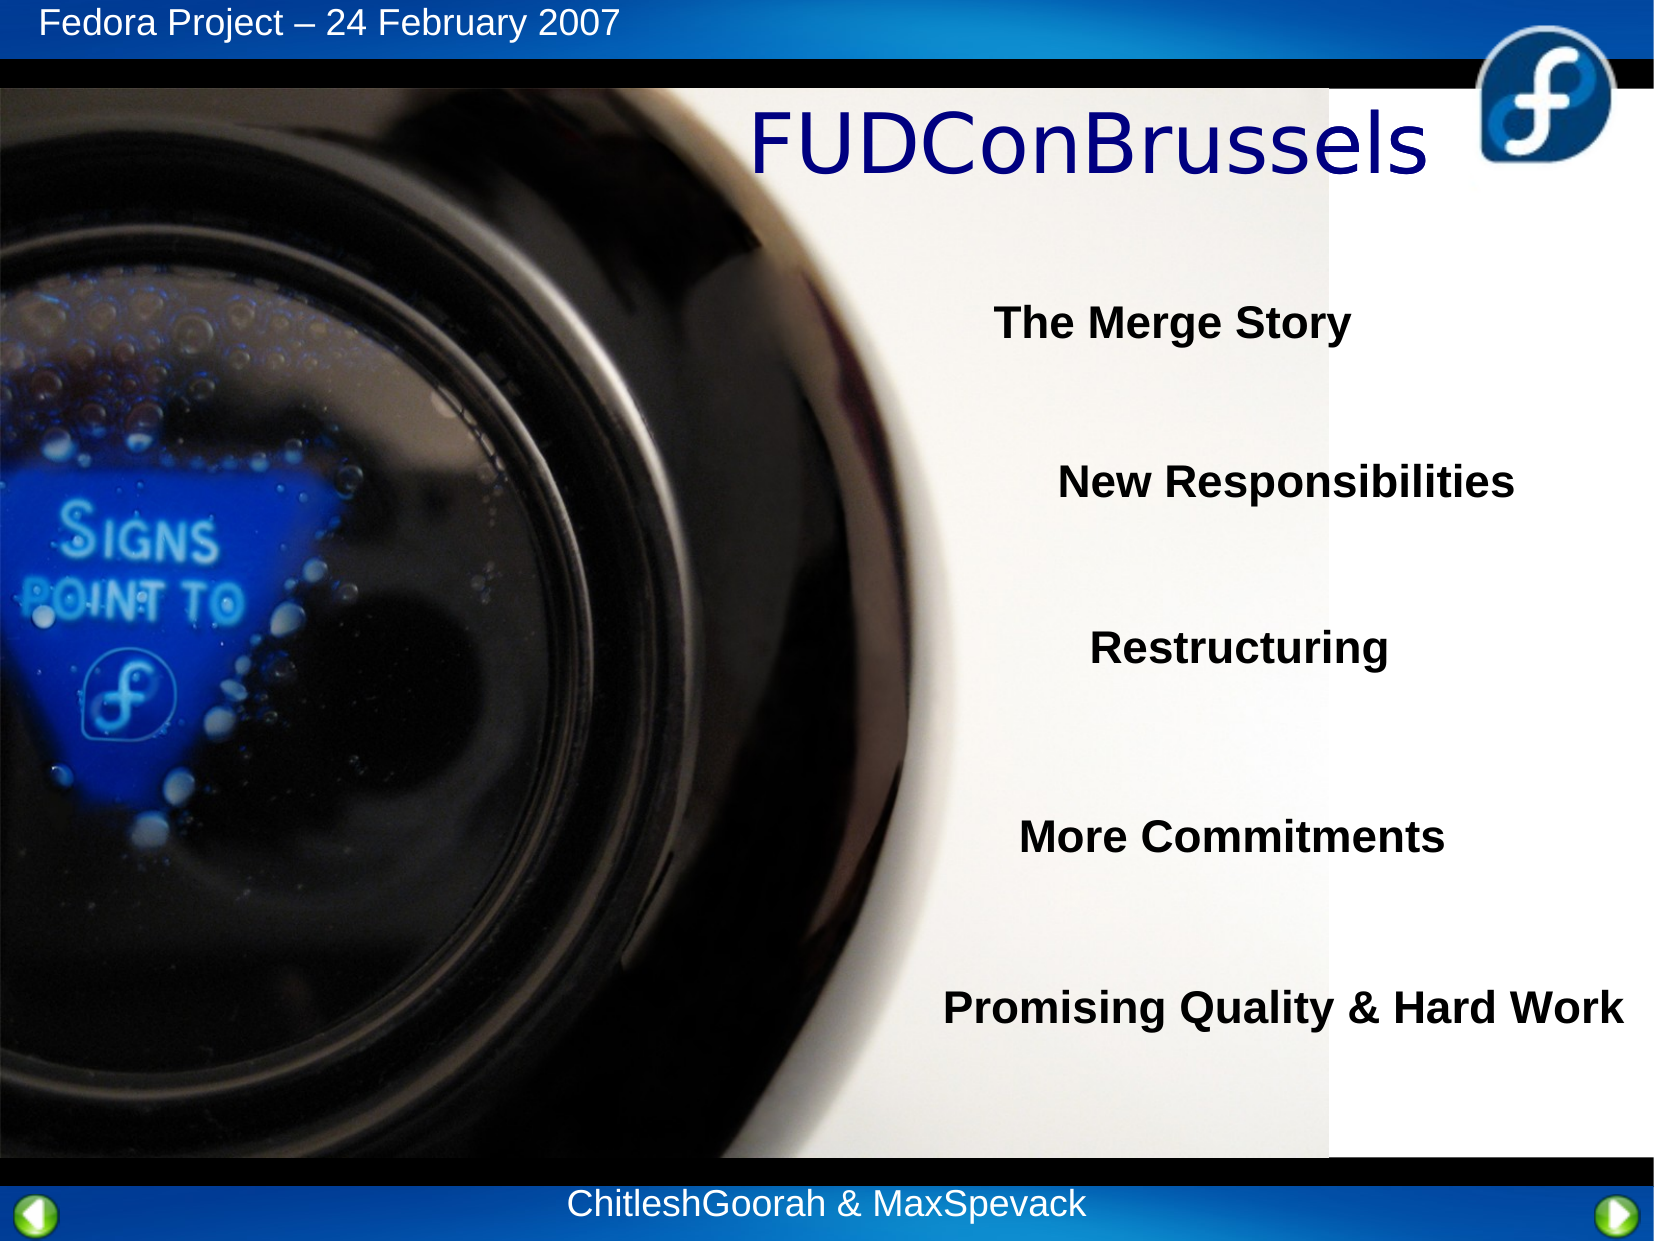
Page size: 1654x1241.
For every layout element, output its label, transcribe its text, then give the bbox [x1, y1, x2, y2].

text_box The Merge Story [978, 289, 1361, 374]
text_box New Responsibilities [1042, 448, 1523, 533]
text_box Promising Quality & Hard Work [915, 974, 1627, 1059]
text_box More Commitments [1003, 803, 1453, 888]
picture [974, 1198, 984, 1214]
picture [0, 1186, 1654, 1241]
picture [908, 1206, 918, 1214]
picture [0, 0, 1654, 1158]
text_box FUDConBrussels [732, 88, 1446, 201]
text_box Restructuring [1074, 614, 1400, 699]
picture [993, 1198, 1004, 1204]
